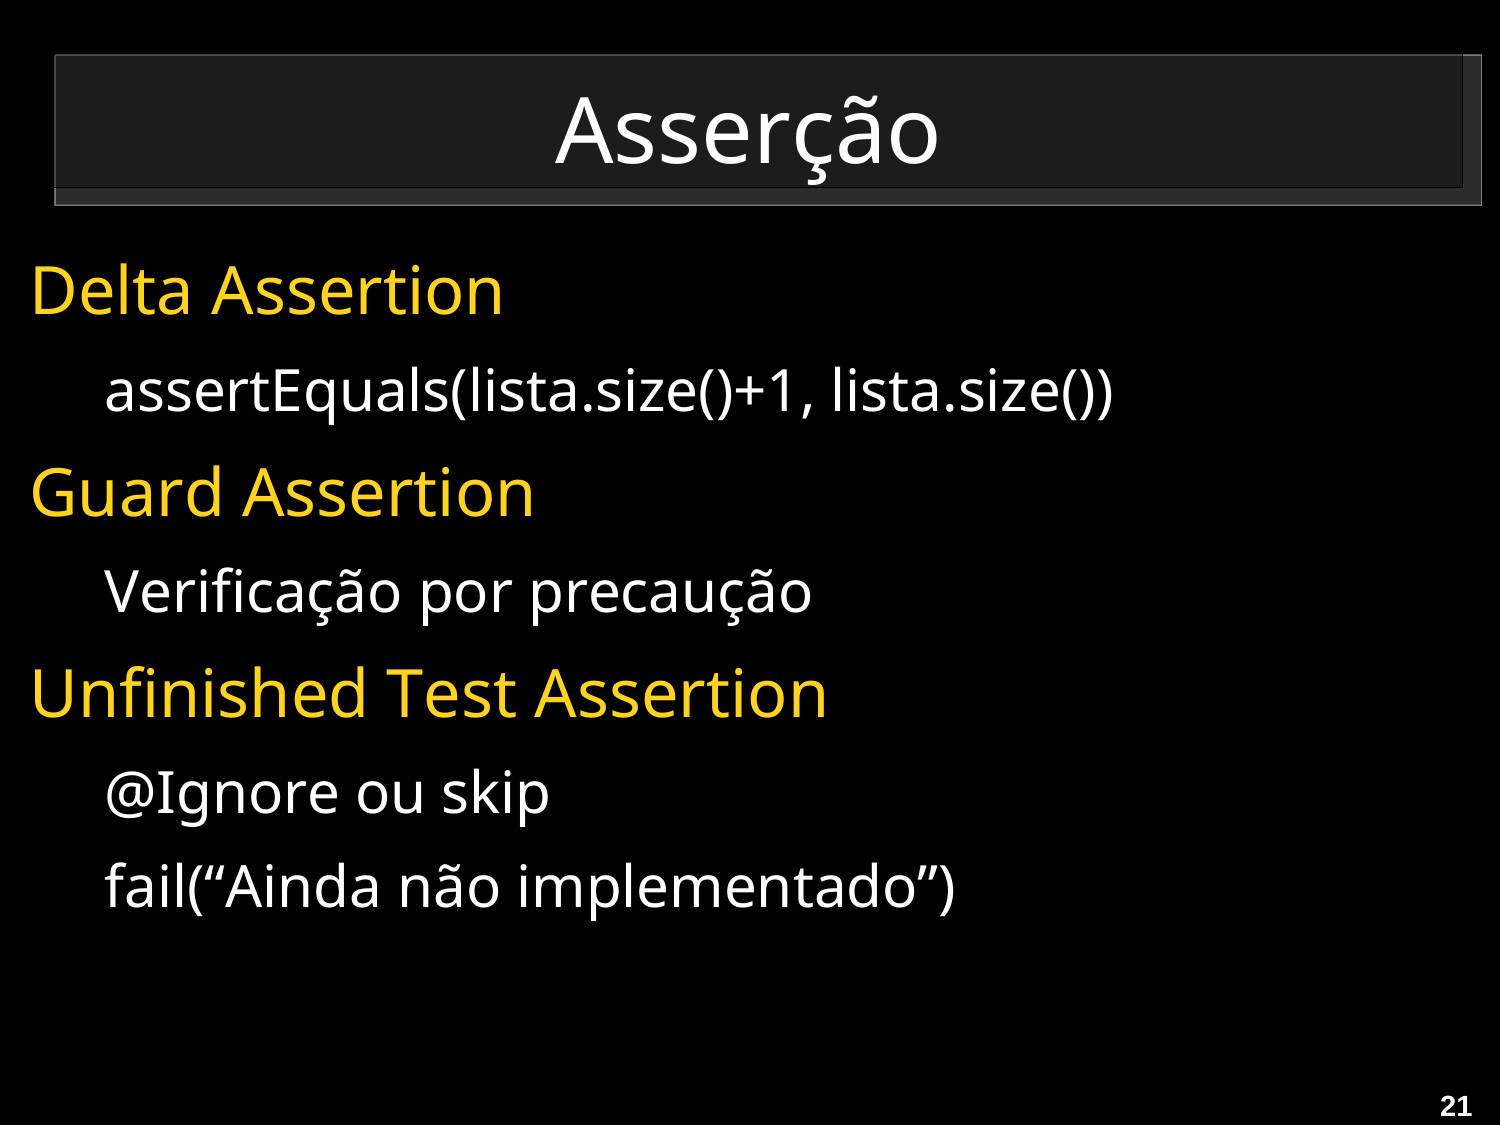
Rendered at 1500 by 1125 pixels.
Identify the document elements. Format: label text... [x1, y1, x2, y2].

list Delta Assertion assertEquals(lista.size()+1, lista.size()) Guard Assertion Verificação por precaução Unfinished Test Assertion @Ignore ou skip fail(“Ainda não implementado”) [29, 243, 1469, 1072]
title Asserção [29, 38, 1469, 218]
